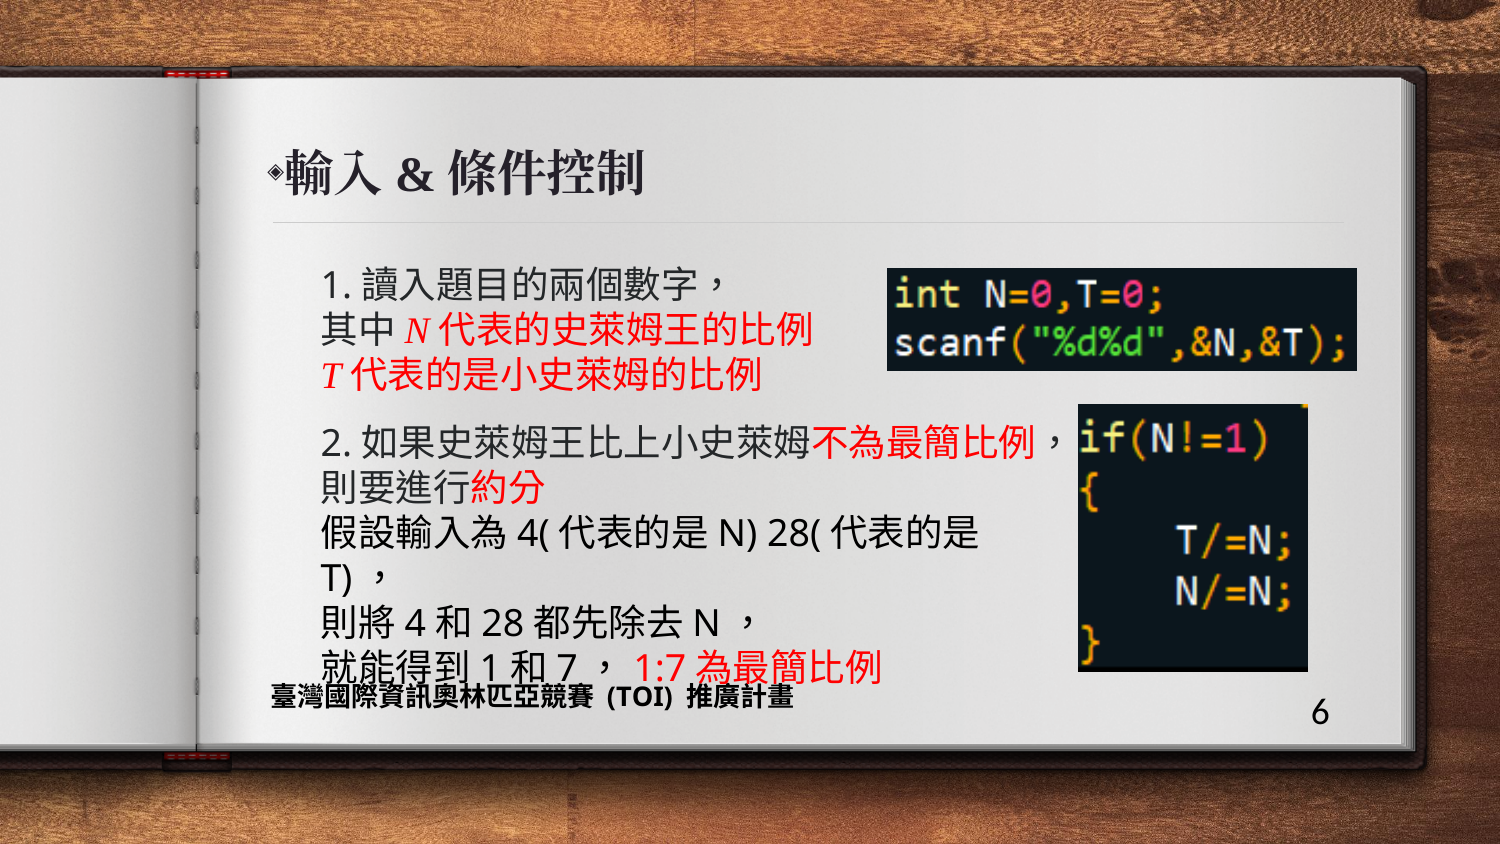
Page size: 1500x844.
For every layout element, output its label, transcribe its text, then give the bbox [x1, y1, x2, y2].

list 輸入&條件控制 [252, 126, 1194, 216]
text_box 2.如果史萊姆王比上小史萊姆不為最簡比例，則要進行約分 假設輸入為4(代表的是N) 28(代表的是T)， 則將4和28都先除去N， 就能得到1和7，1:7為最簡比例 [306, 412, 1052, 697]
picture [1078, 404, 1308, 672]
text_box [1295, 672, 1386, 737]
text_box 1.讀入題目的兩個數字， 其中N代表的史萊姆王的比例 T代表的是小史萊姆的比例 [306, 253, 833, 403]
picture [887, 268, 1357, 371]
